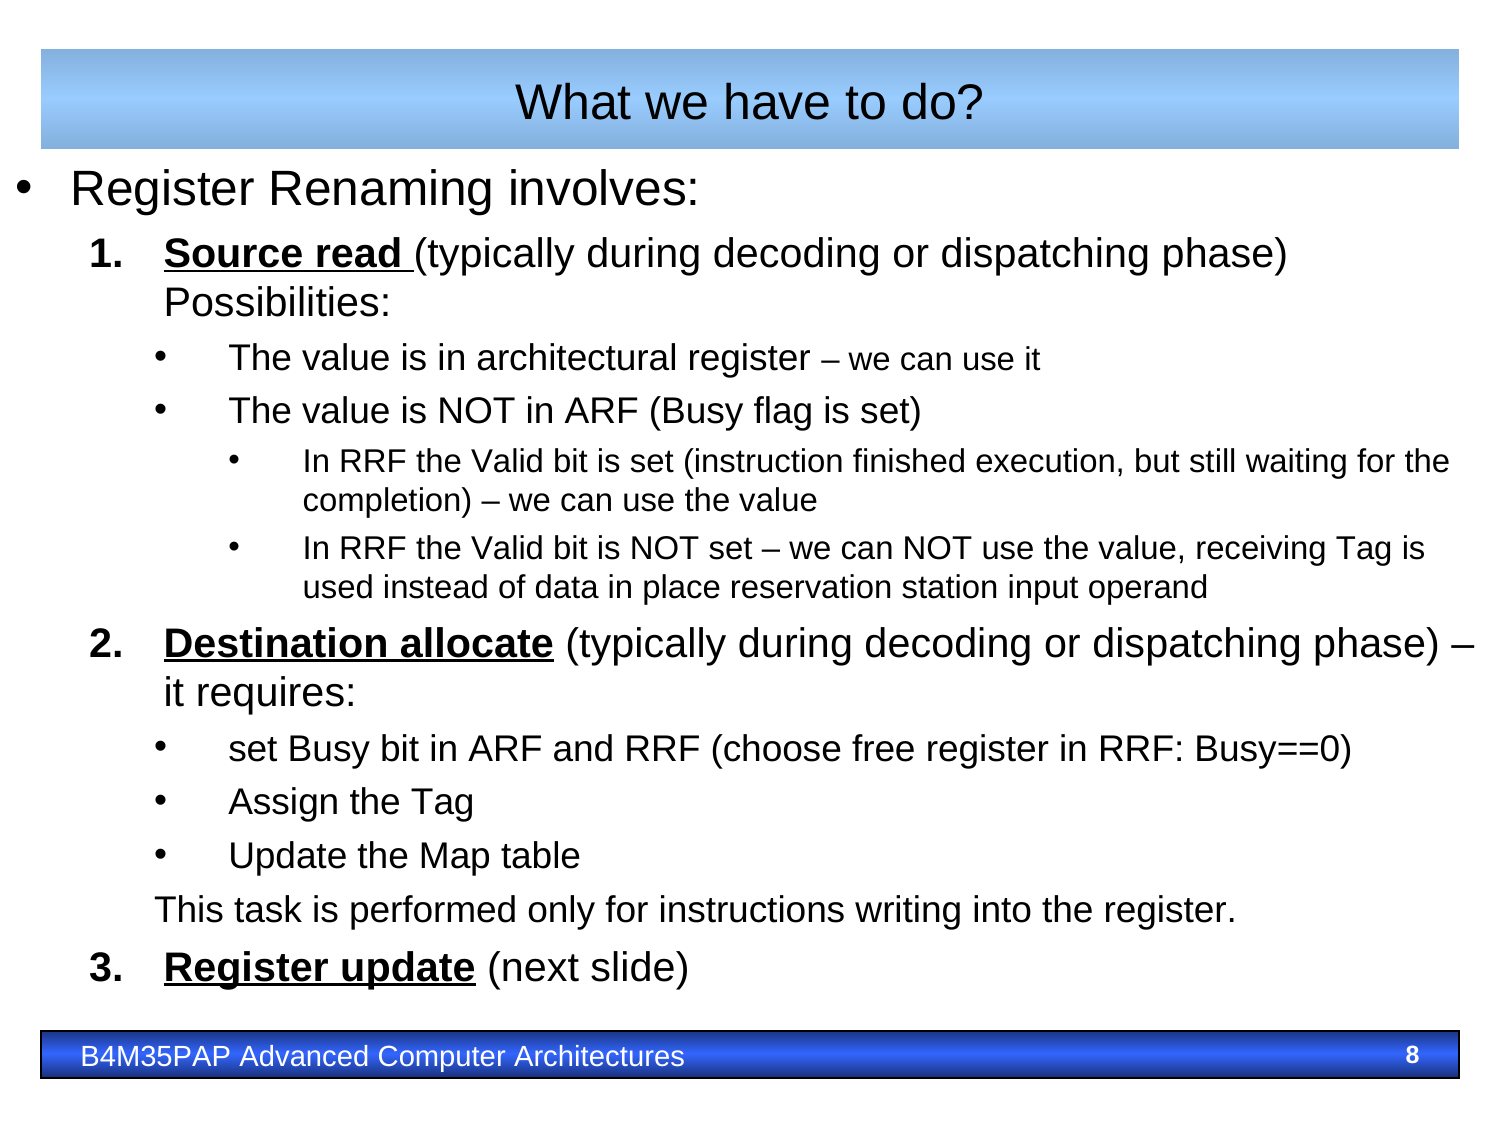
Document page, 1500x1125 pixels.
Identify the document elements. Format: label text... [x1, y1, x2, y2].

list Register Renaming involves: Source read (typically during decoding or dispatching phase) Possibilities: The value is in architectural register – we can use it The value is NOT in ARF (Busy flag is set) In RRF the Valid bit is set (instruction finished execution, but still waiting for the completion) – we can use the value In RRF the Valid bit is NOT set – we can NOT use the value, receiving Tag is used instead of data in place reservation station input operand Destination allocate (typically during decoding or dispatching phase) – it requires: set Busy bit in ARF and RRF (choose free register in RRF: Busy==0) Assign the Tag Update the Map table This task is performed only for instructions writing into the register. Register update (next slide) [0, 148, 1500, 1000]
title What we have to do? [41, 49, 1459, 148]
